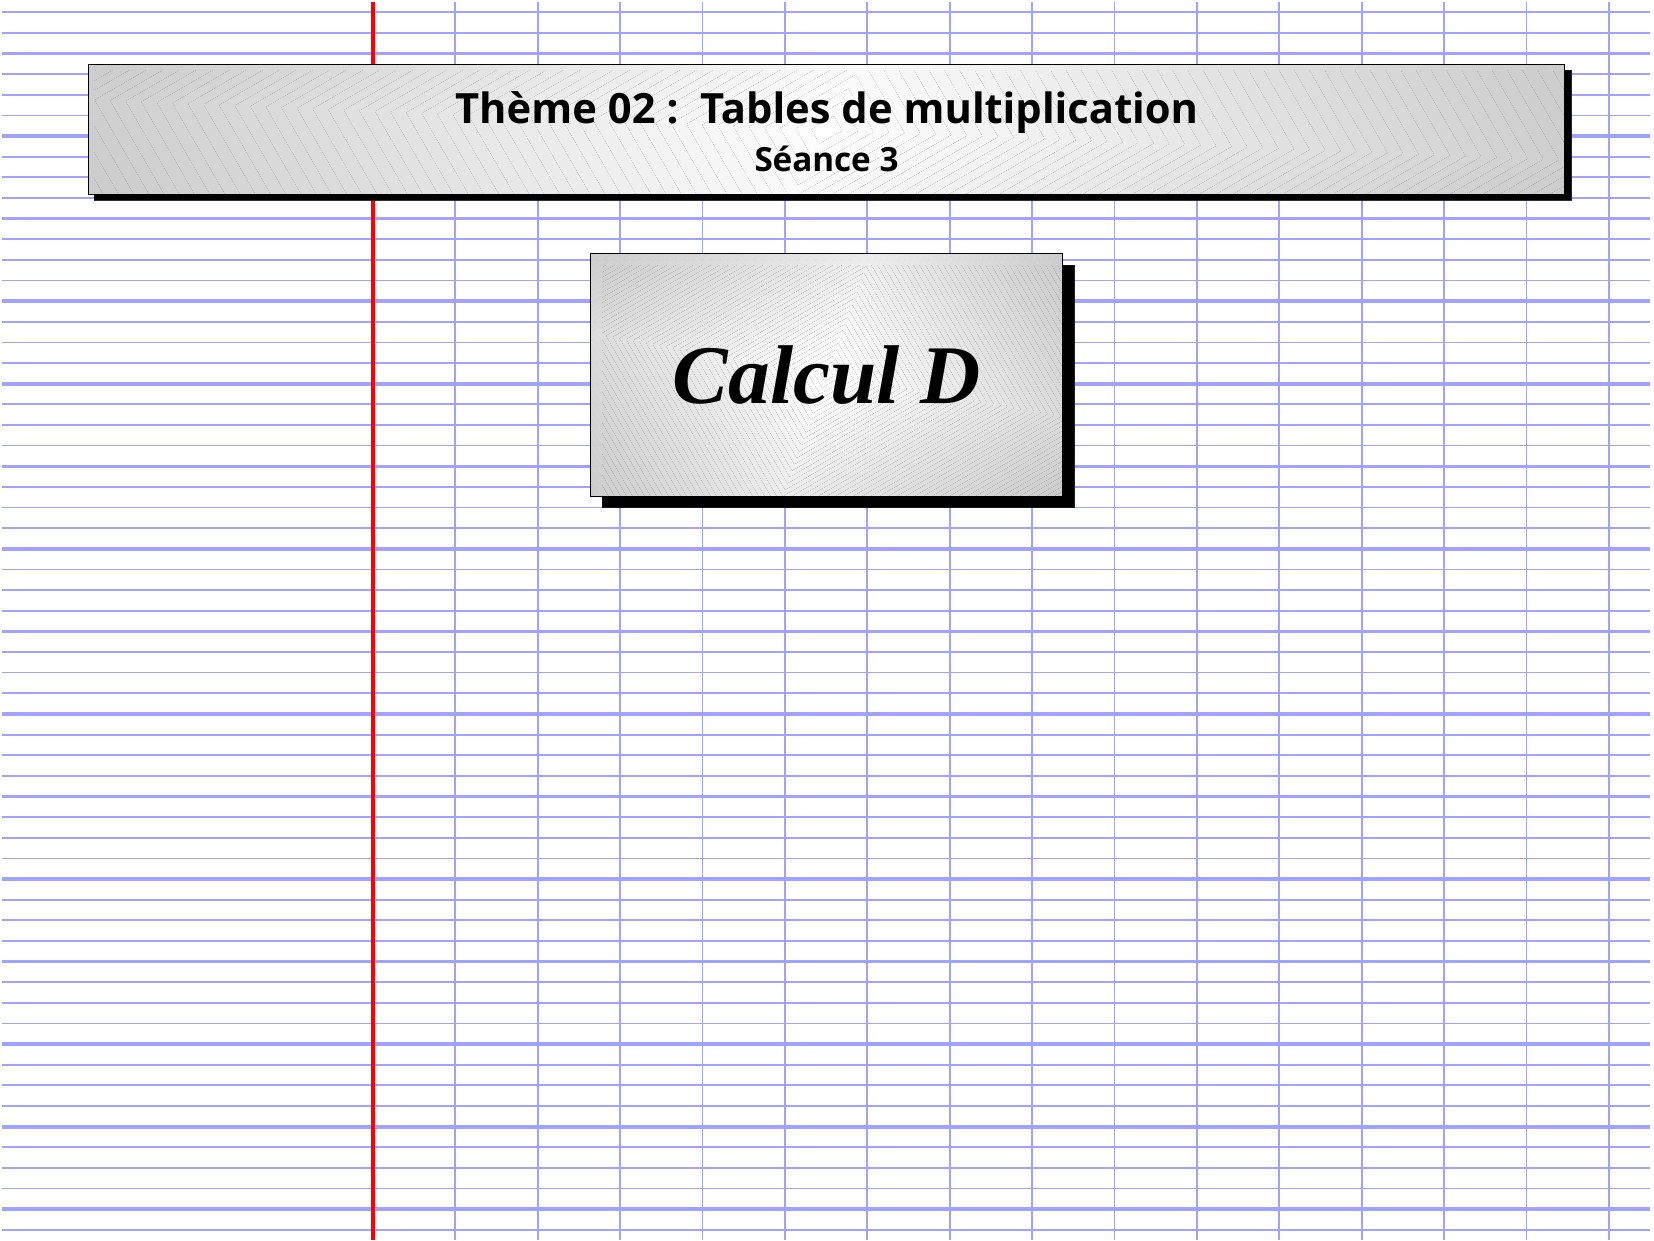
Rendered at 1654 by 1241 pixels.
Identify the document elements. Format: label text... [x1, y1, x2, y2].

picture [0, 0, 1654, 1241]
text_box Thème 02 : Tables de multiplication Séance 3 [88, 64, 1565, 195]
text_box Calcul D [590, 253, 1063, 497]
